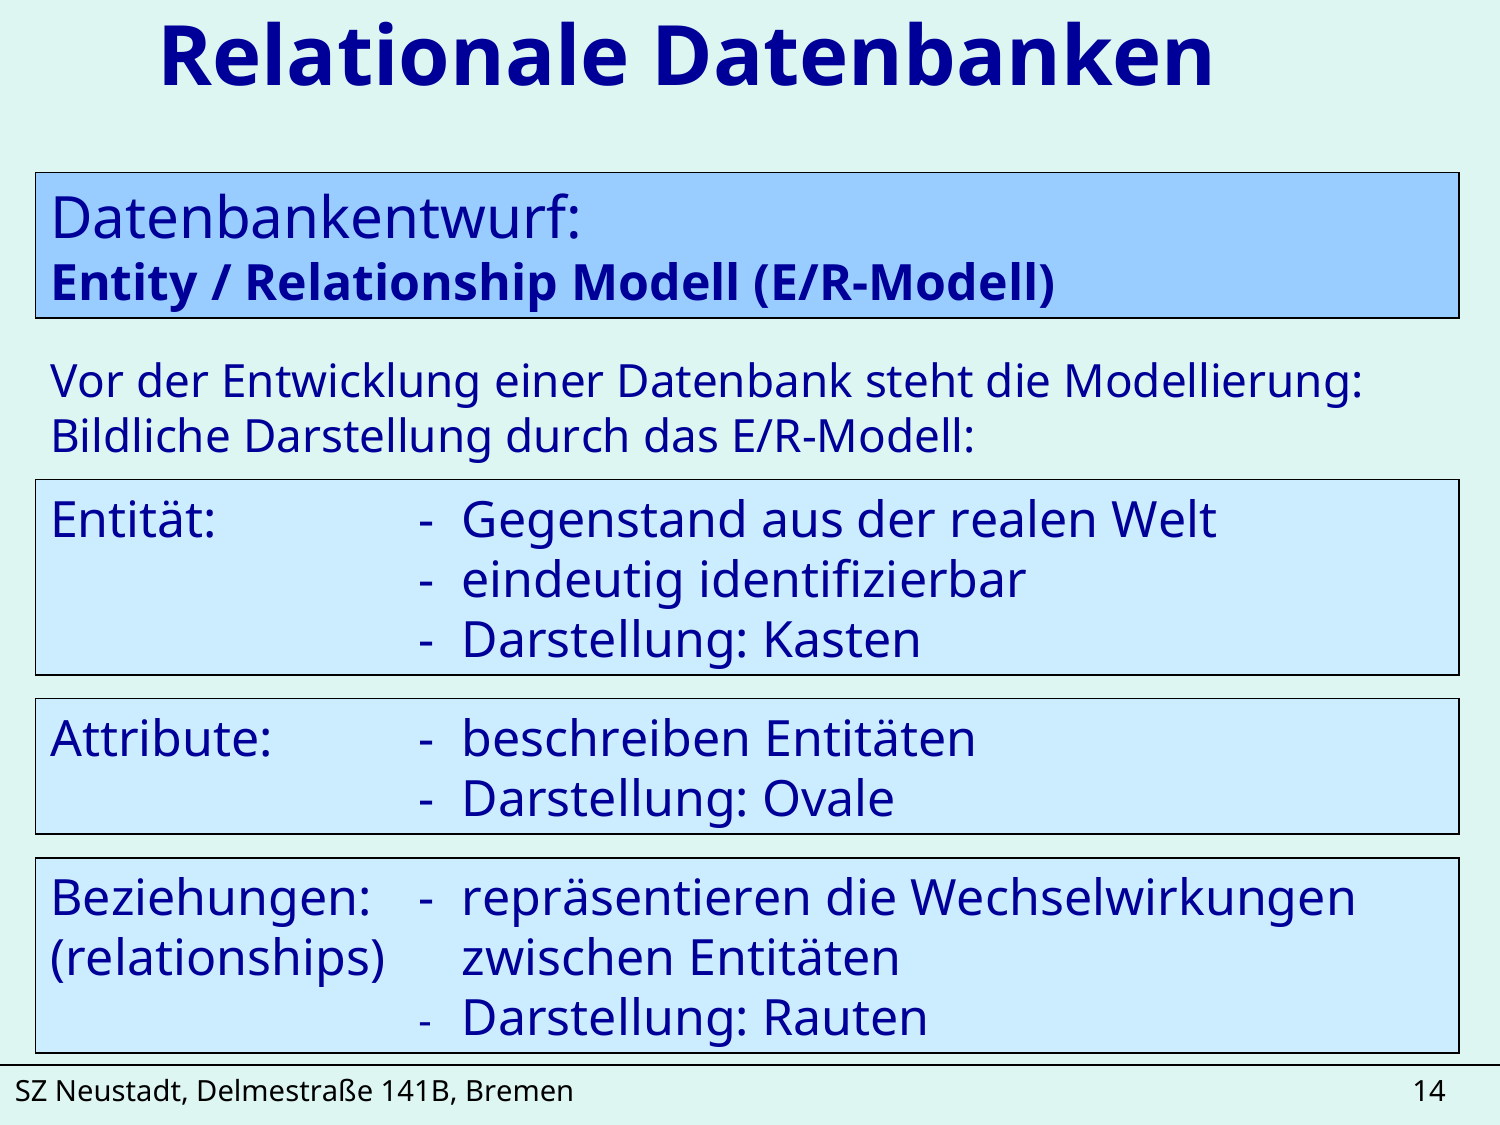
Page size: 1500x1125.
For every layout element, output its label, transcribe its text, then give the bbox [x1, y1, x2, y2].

text_box Beziehungen: - repräsentieren die Wechselwirkungen (relationships) zwischen Entitäten - Darstellung: Rauten [35, 857, 1459, 1054]
text_box Entität: - Gegenstand aus der realen Welt - eindeutig identifizierbar - Darstellung: Kasten [35, 479, 1459, 676]
text_box Attribute: - beschreiben Entitäten - Darstellung: Ovale [35, 698, 1459, 834]
text_box Datenbankentwurf: Entity / Relationship Modell (E/R-Modell) [35, 172, 1459, 319]
text_box Vor der Entwicklung einer Datenbank steht die Modellierung: Bildliche Darstellung durch das E/R-Modell: [35, 343, 1447, 470]
text_box Relationale Datenbanken [82, 0, 1433, 104]
